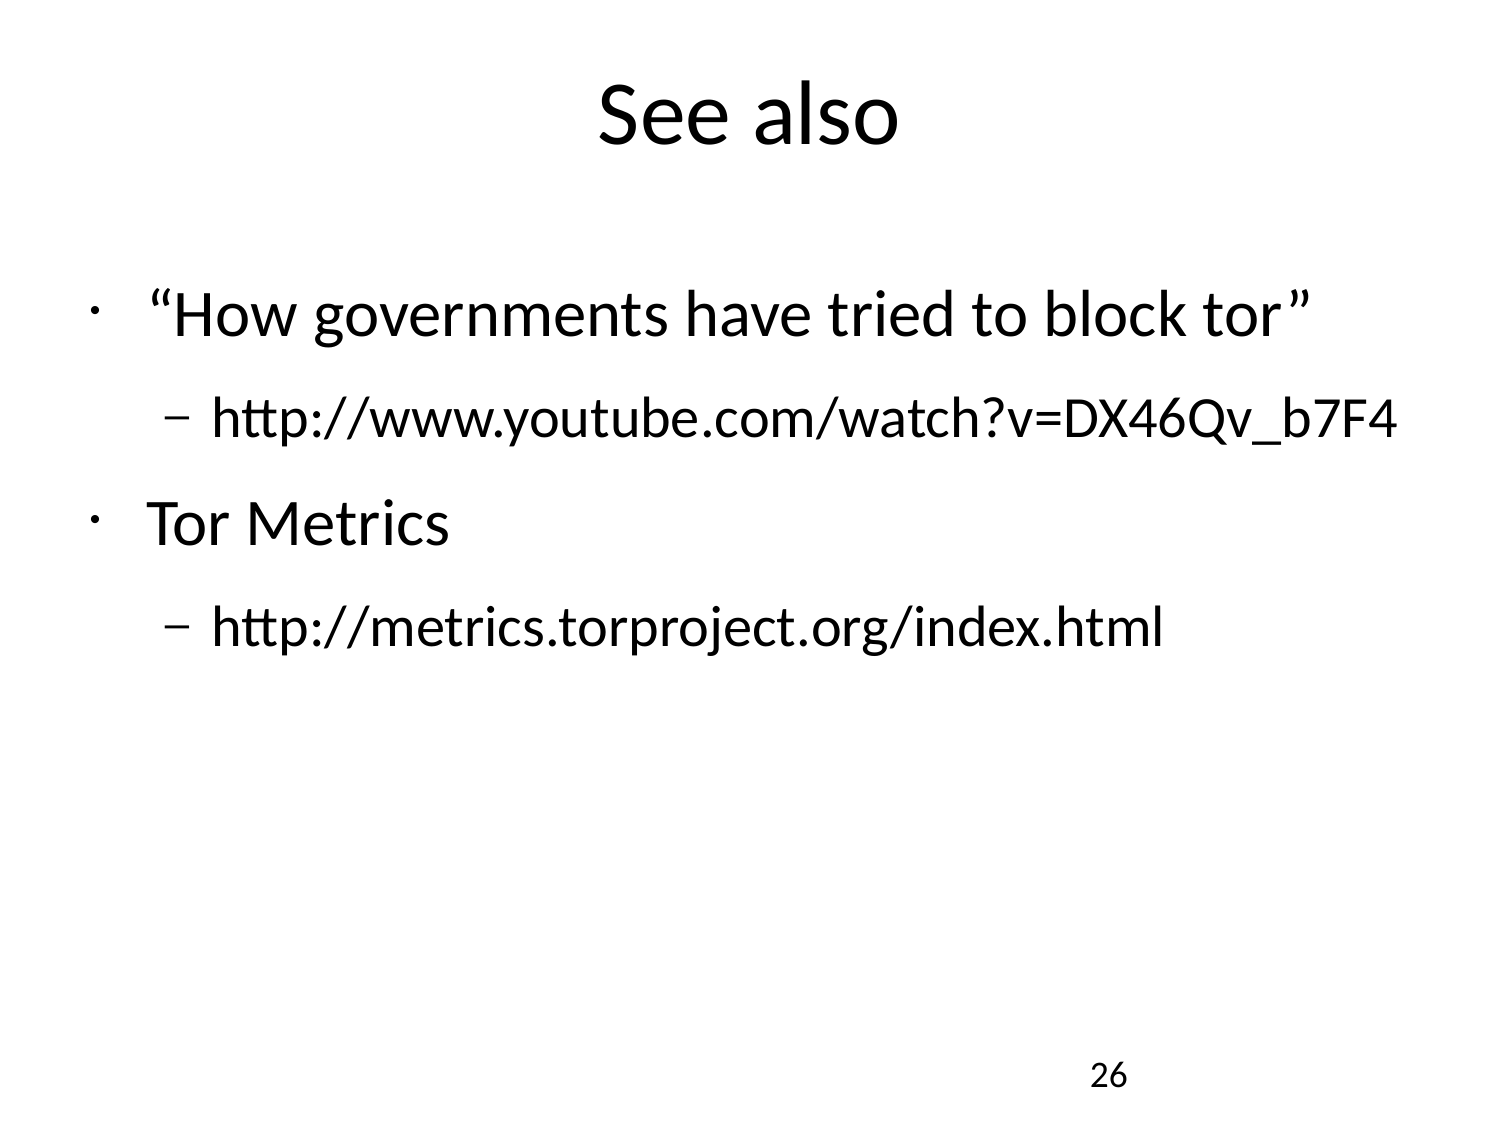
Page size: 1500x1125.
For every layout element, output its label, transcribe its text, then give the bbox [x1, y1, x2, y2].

title See also [75, 45, 1425, 233]
slide_number <number> [1074, 1042, 1425, 1103]
list “How governments have tried to block tor” http://www.youtube.com/watch?v=DX46Qv_b7F4 Tor Metrics http://metrics.torproject.org/index.html [75, 262, 1425, 1005]
